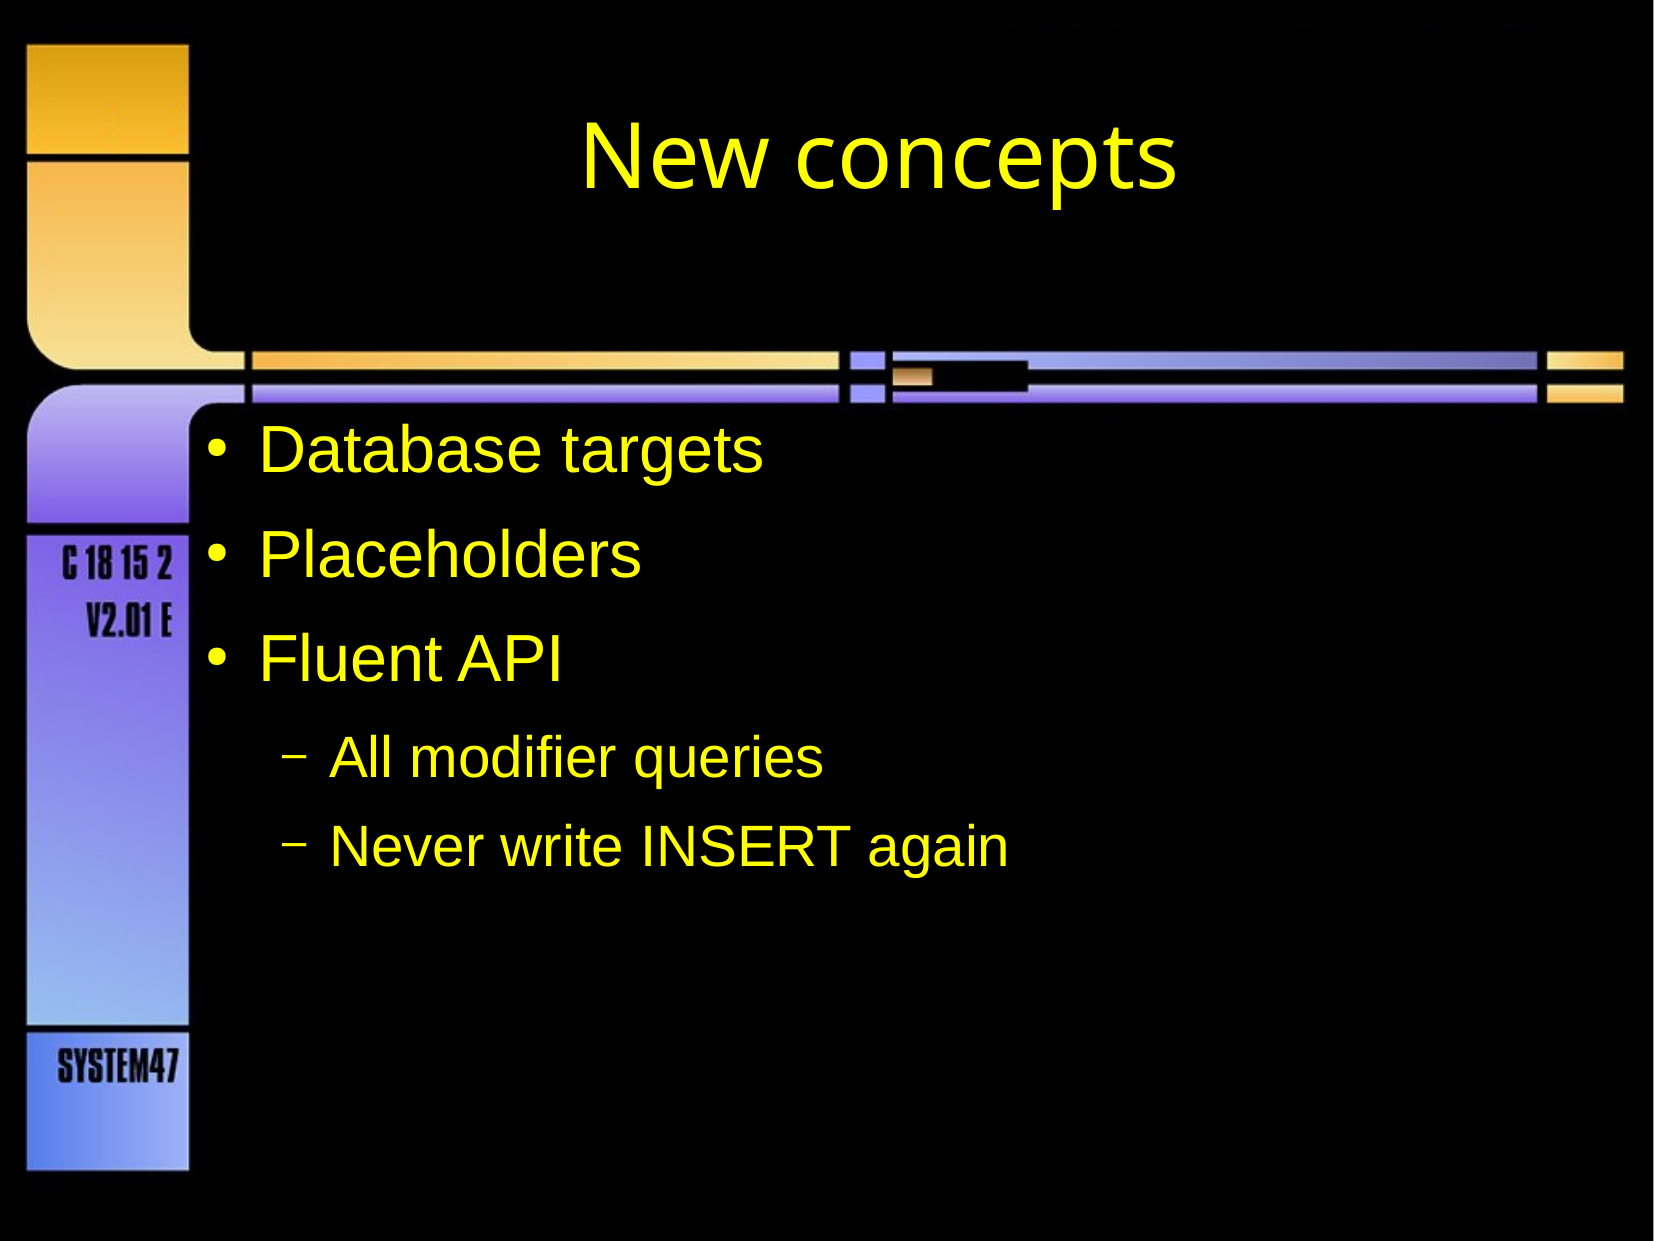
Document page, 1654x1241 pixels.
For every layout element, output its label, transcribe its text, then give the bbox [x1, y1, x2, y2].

list Database targets Placeholders Fluent API All modifier queries Never write INSERT again [187, 412, 1571, 1109]
title New concepts [187, 49, 1571, 257]
picture [0, 0, 1654, 1241]
